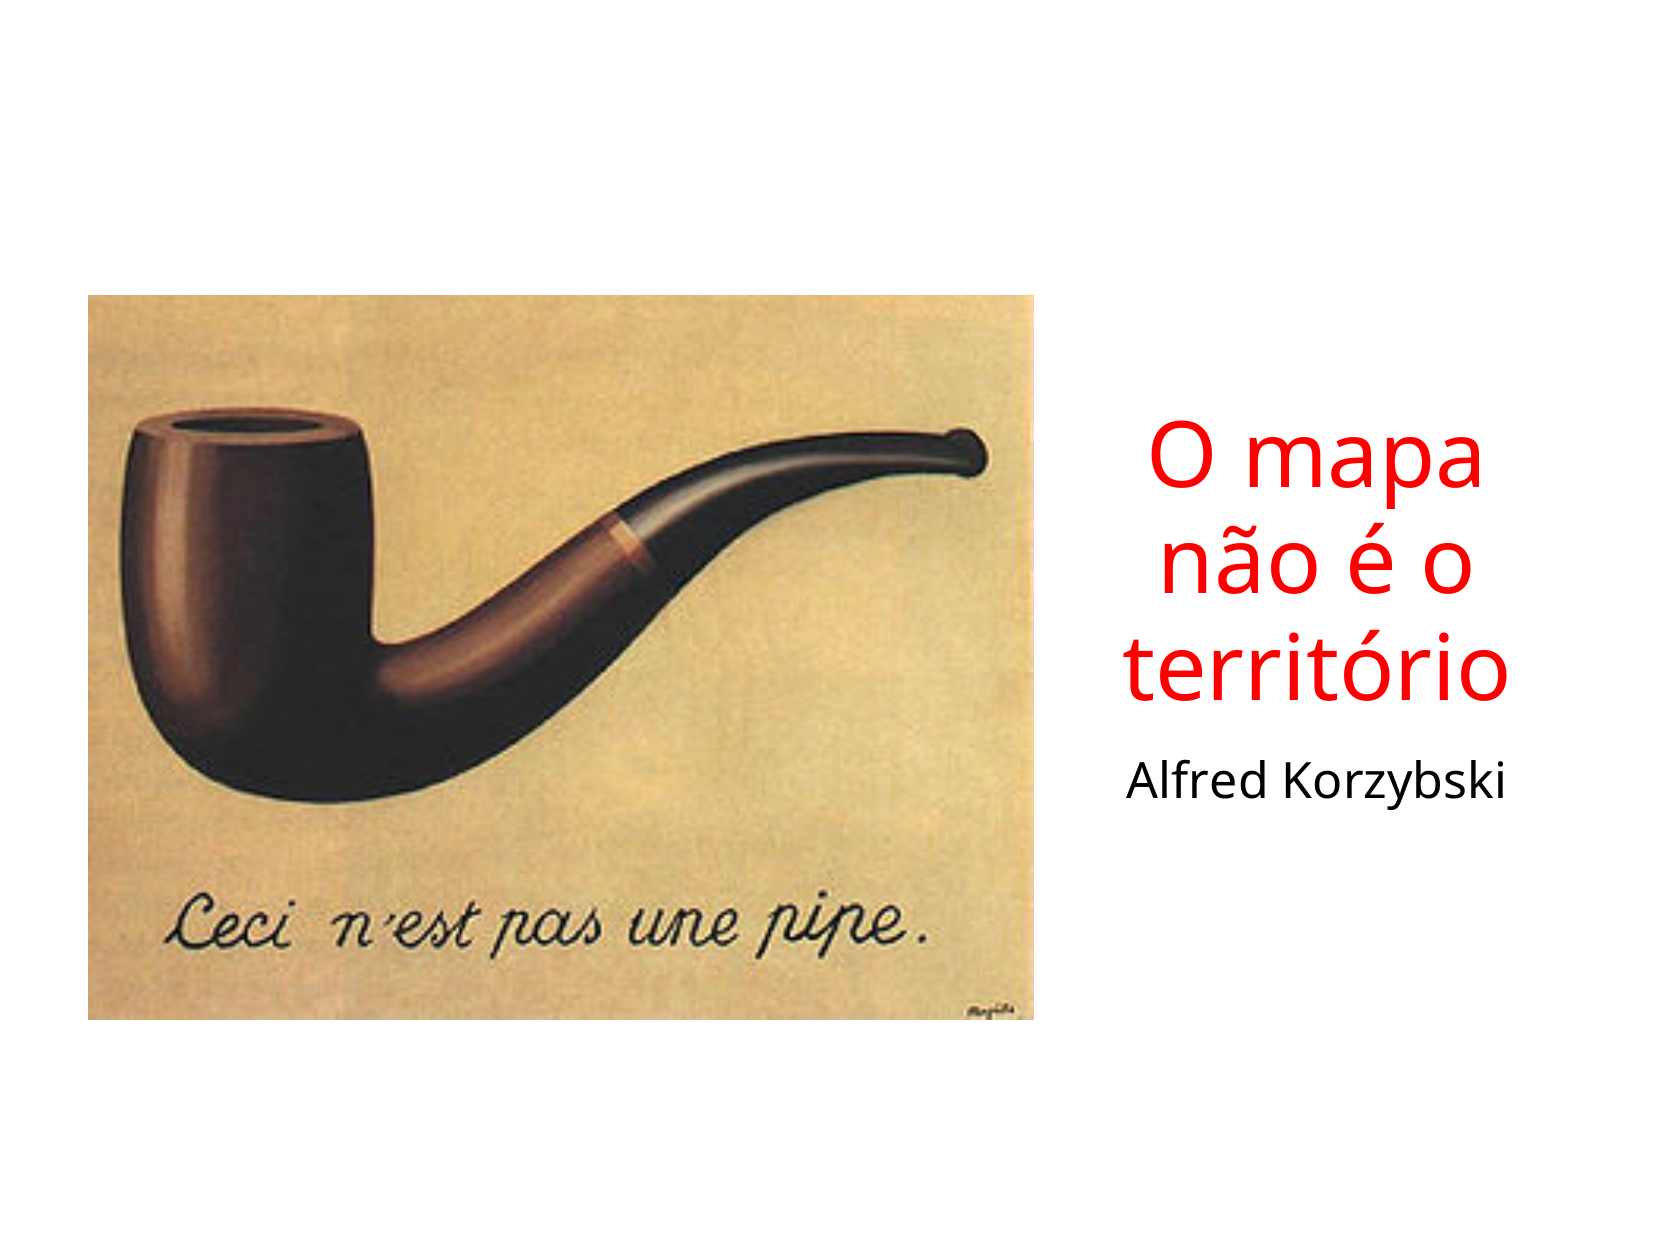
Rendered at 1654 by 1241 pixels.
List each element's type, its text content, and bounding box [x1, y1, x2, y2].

text_box O mapa não é o território Alfred Korzybski [1062, 290, 1572, 1109]
picture [88, 295, 1034, 1020]
